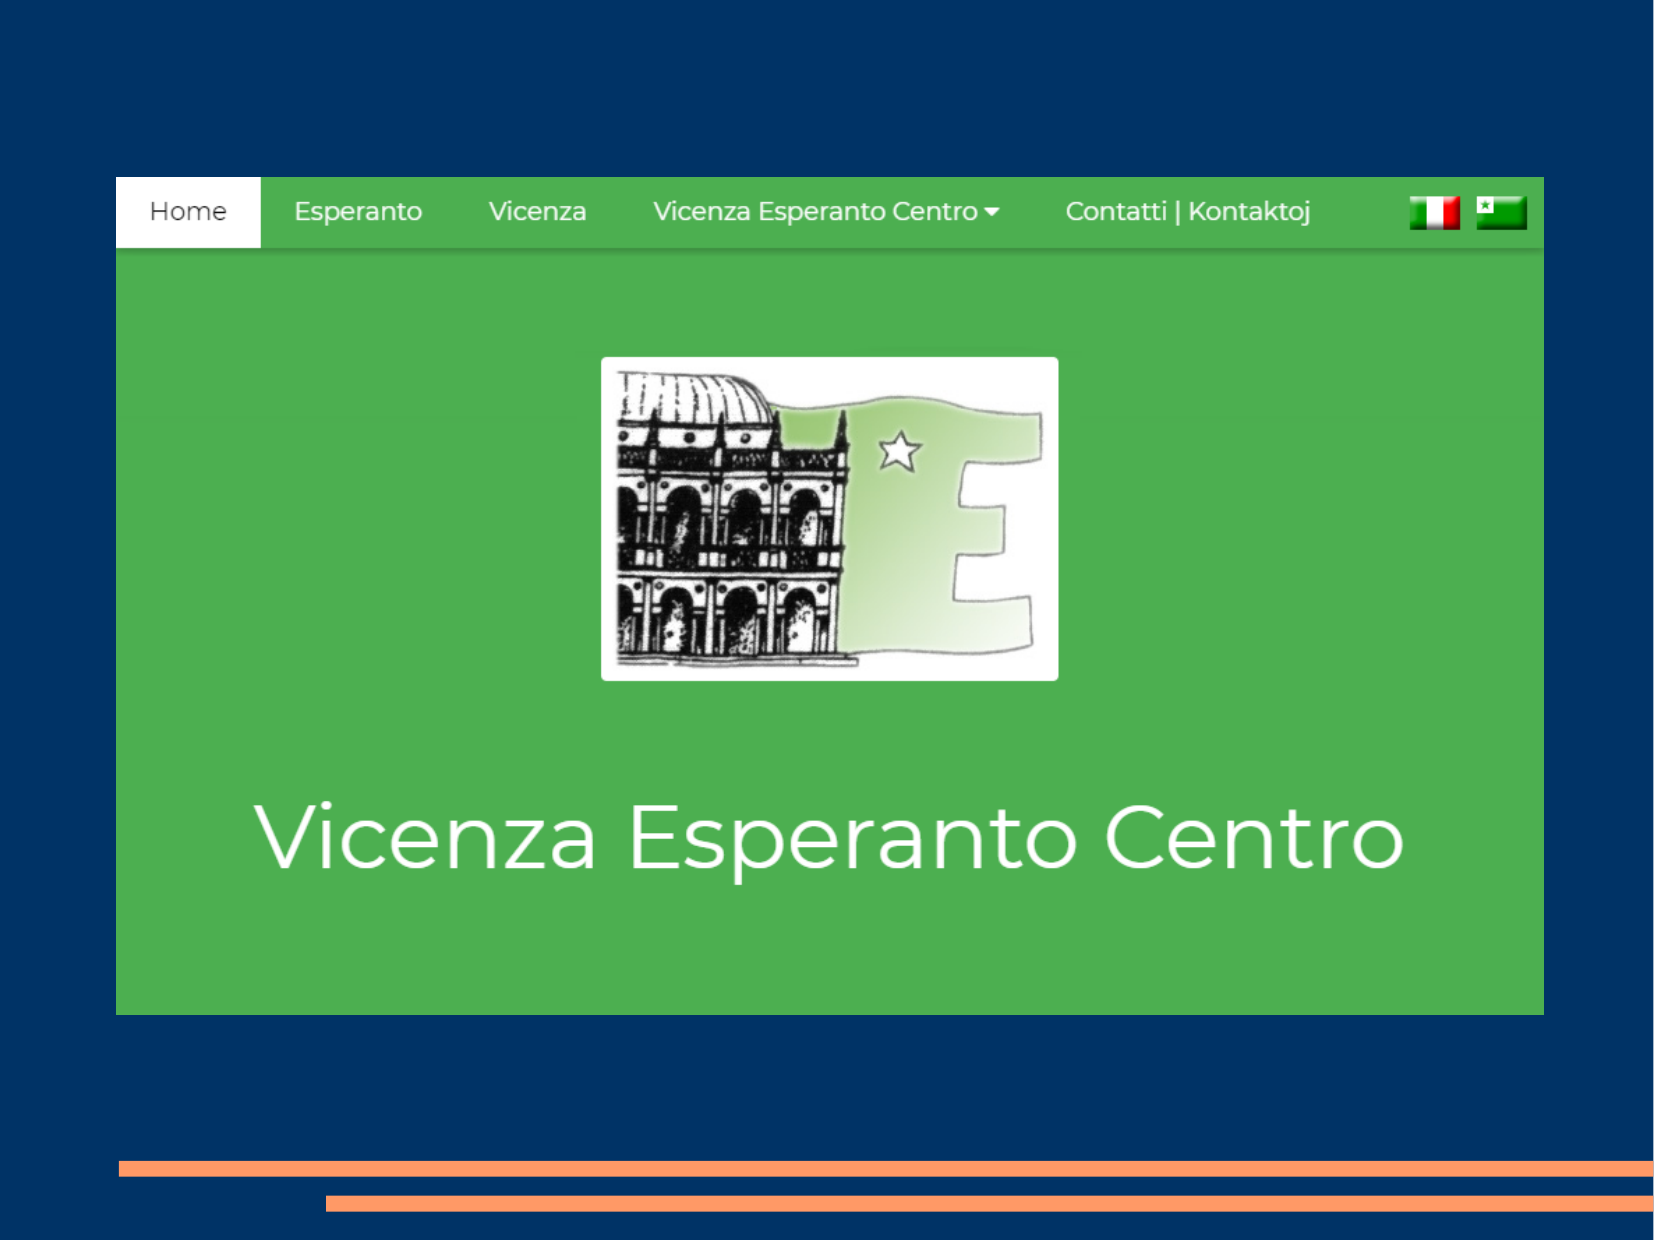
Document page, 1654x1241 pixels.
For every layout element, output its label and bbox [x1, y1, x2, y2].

picture [116, 177, 1544, 1015]
